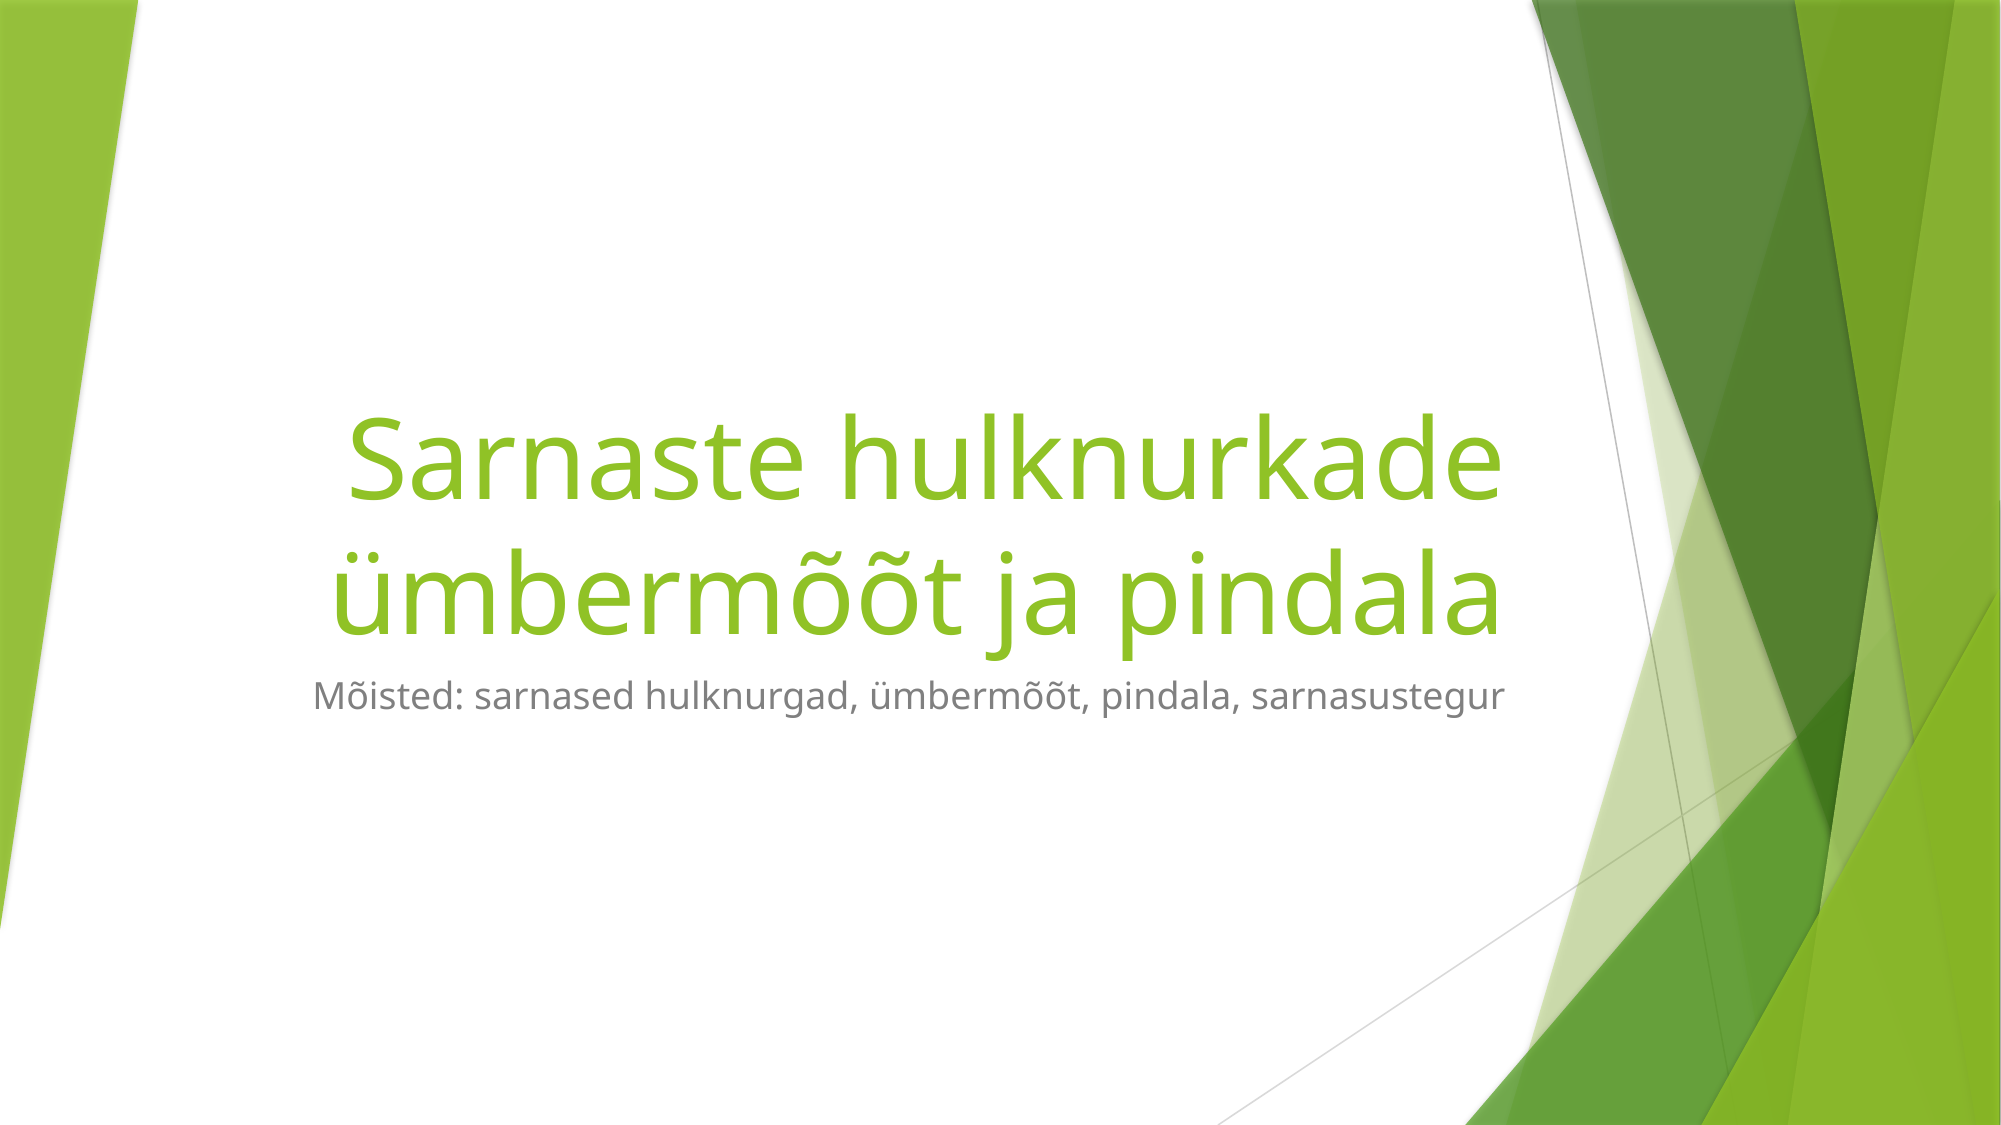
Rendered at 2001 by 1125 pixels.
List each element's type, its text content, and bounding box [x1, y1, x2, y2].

subtitle Mõisted: sarnased hulknurgad, ümbermõõt, pindala, sarnasustegur [247, 664, 1522, 845]
title Sarnaste hulknurkade ümbermõõt ja pindala [247, 394, 1522, 664]
